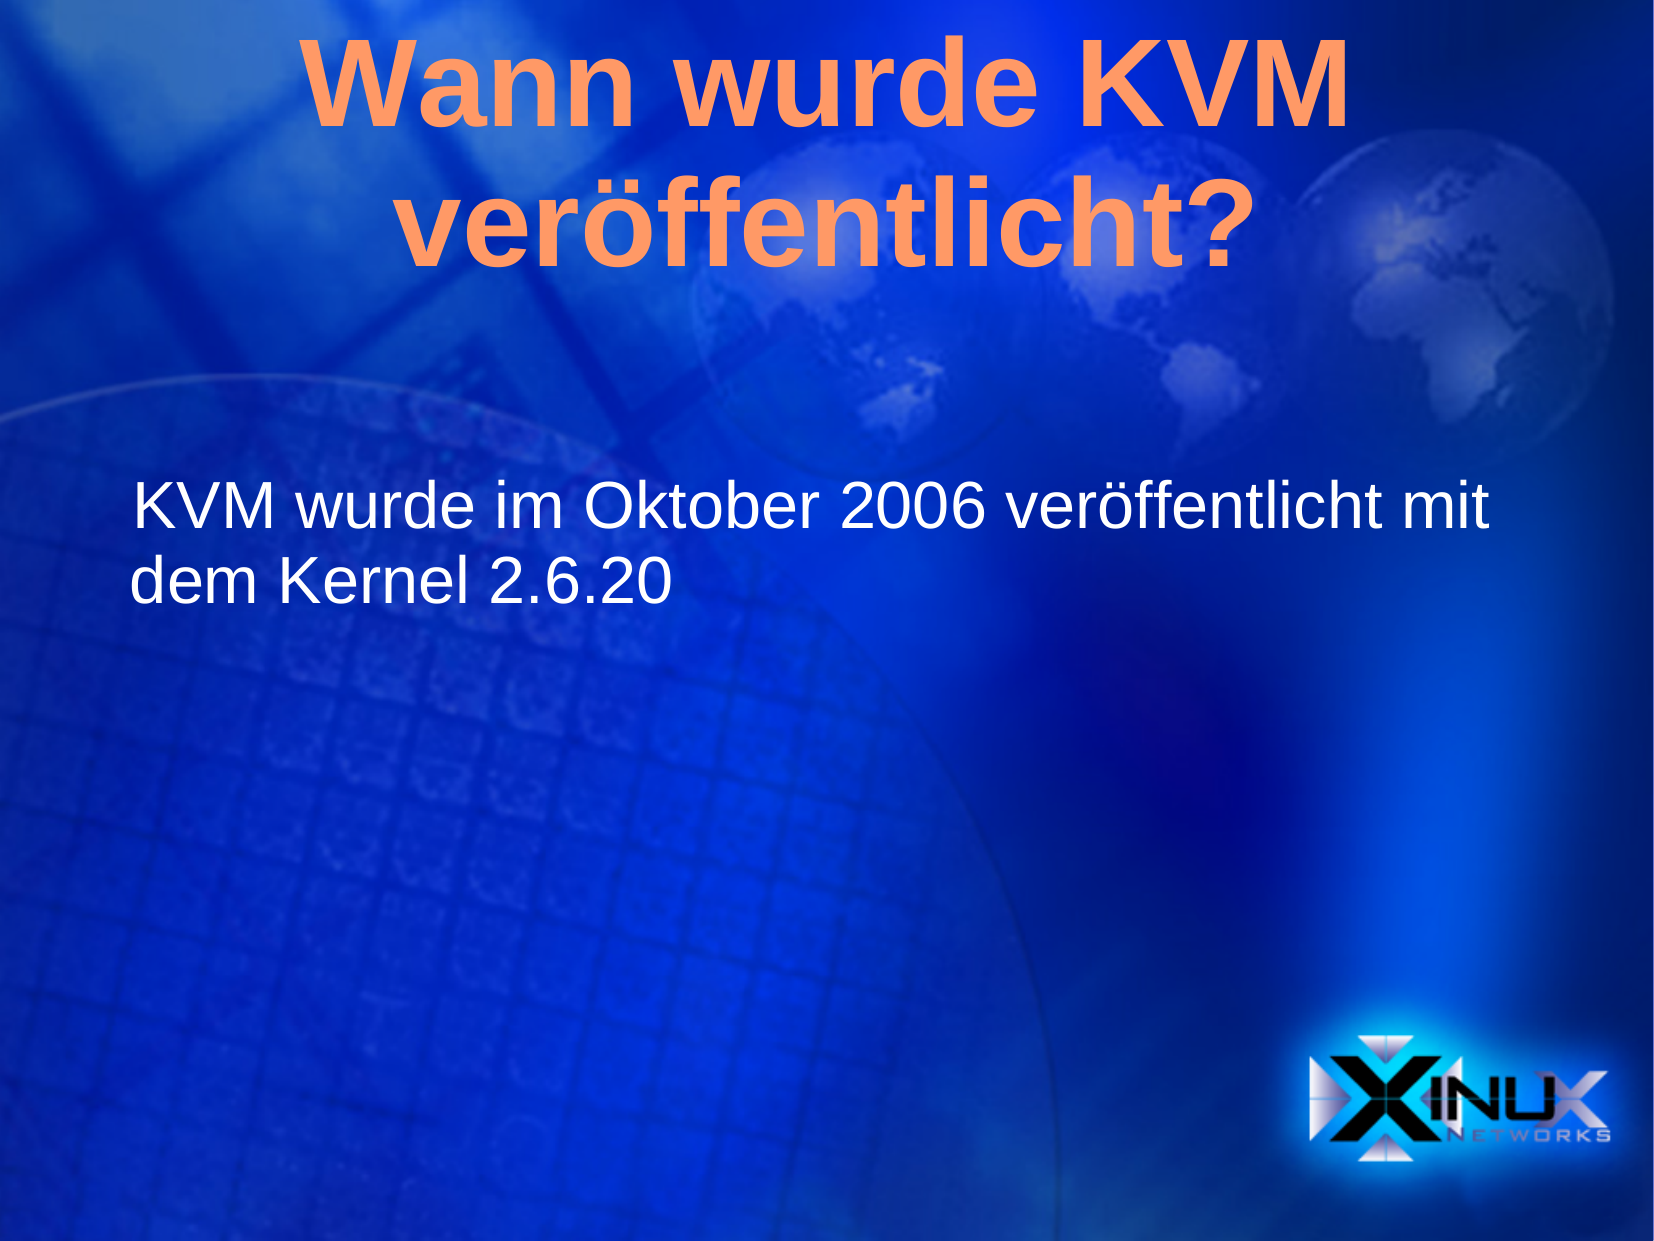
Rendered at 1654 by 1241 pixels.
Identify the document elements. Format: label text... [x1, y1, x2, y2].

list KVM wurde im Oktober 2006 veröffentlicht mit dem Kernel 2.6.20 [59, 259, 1548, 1063]
title Wann wurde KVM veröffentlicht? [82, 13, 1571, 293]
picture [0, 0, 1654, 1241]
